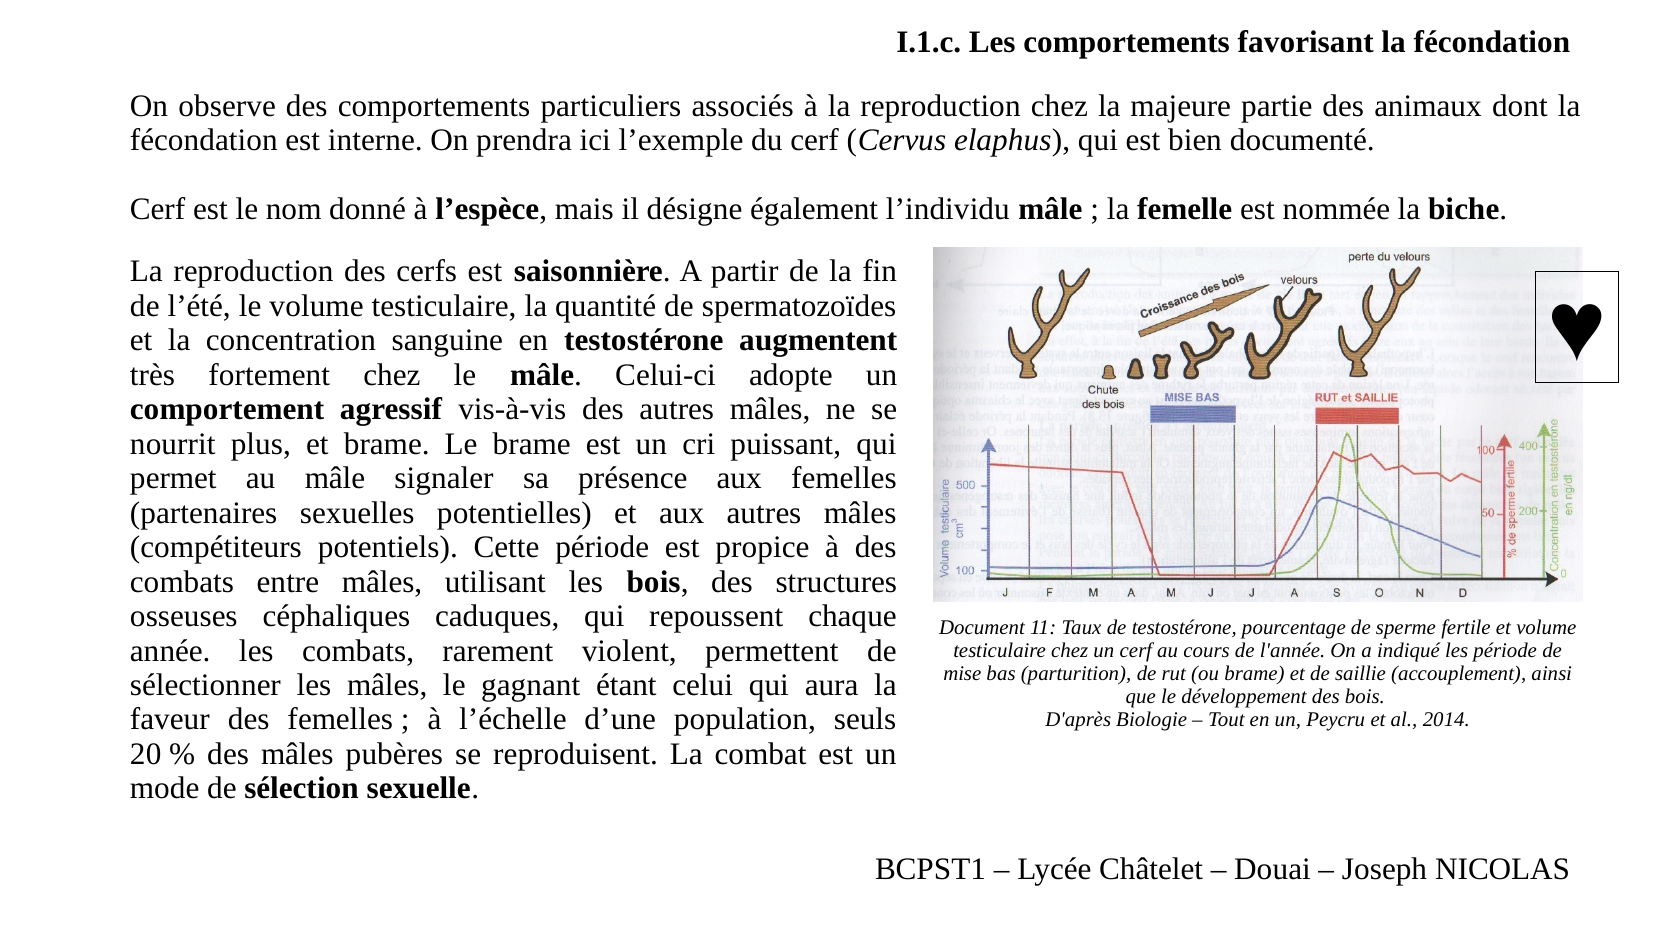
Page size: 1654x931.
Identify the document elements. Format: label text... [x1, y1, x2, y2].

picture [933, 247, 1583, 602]
text_box La reproduction des cerfs est saisonnière. A partir de la fin de l’été, le volume testiculaire, la quantité de spermatozoïdes et la concentration sanguine en testostérone augmentent très fortement chez le mâle. Celui-ci adopte un comportement agressif vis-à-vis des autres mâles, ne se nourrit plus, et brame. Le brame est un cri puissant, qui permet au mâle signaler sa présence aux femelles (partenaires sexuelles potentielles) et aux autres mâles (compétiteurs potentiels). Cette période est propice à des combats entre mâles, utilisant les bois, des structures osseuses céphaliques caduques, qui repoussent chaque année. les combats, rarement violent, permettent de sélectionner les mâles, le gagnant étant celui qui aura la faveur des femelles ; à l’échelle d’une population, seuls 20 % des mâles pubères se reproduisent. La combat est un mode de sélection sexuelle. [129, 253, 898, 806]
text_box ♥ [1535, 271, 1619, 383]
text_box Document 11: Taux de testostérone, pourcentage de sperme fertile et volume testiculaire chez un cerf au cours de l'année. On a indiqué les période de mise bas (parturition), de rut (ou brame) et de saillie (accouplement), ainsi que le développement des bois. D'après Biologie – Tout en un, Peycru et al., 2014. [933, 615, 1583, 731]
text_box On observe des comportements particuliers associés à la reproduction chez la majeure partie des animaux dont la fécondation est interne. On prendra ici l’exemple du cerf (Cervus elaphus), qui est bien documenté. Cerf est le nom donné à l’espèce, mais il désigne également l’individu mâle ; la femelle est nommée la biche. [129, 88, 1583, 237]
text_box BCPST1 – Lycée Châtelet – Douai – Joseph NICOLAS [637, 832, 1571, 905]
text_box I.1.c. Les comportements favorisant la fécondation [401, 5, 1572, 78]
